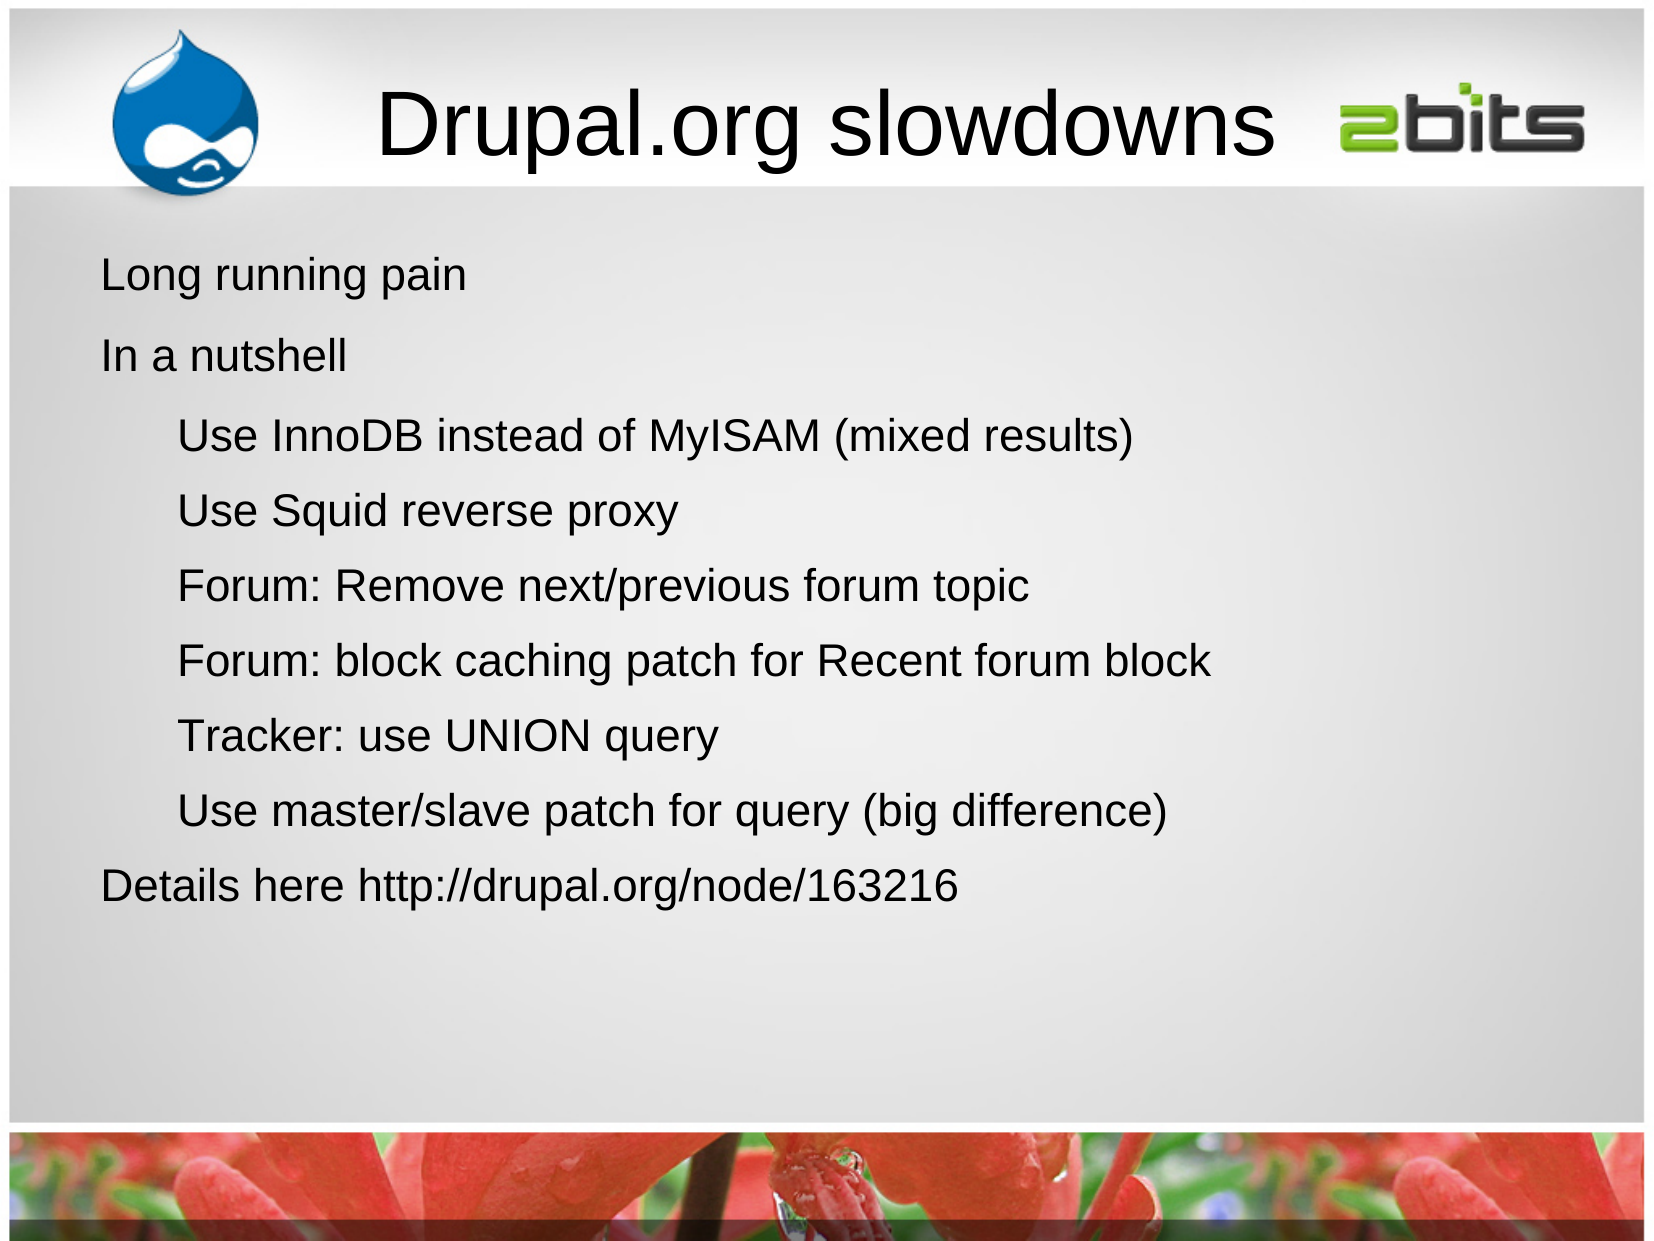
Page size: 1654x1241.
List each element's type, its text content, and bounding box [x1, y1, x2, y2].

list Long running pain In a nutshell Use InnoDB instead of MyISAM (mixed results) Use Squid reverse proxy Forum: Remove next/previous forum topic Forum: block caching patch for Recent forum block Tracker: use UNION query Use master/slave patch for query (big difference) Details here http://drupal.org/node/163216 [82, 248, 1571, 1062]
title Drupal.org slowdowns [82, 27, 1571, 220]
picture [0, 0, 1654, 1241]
